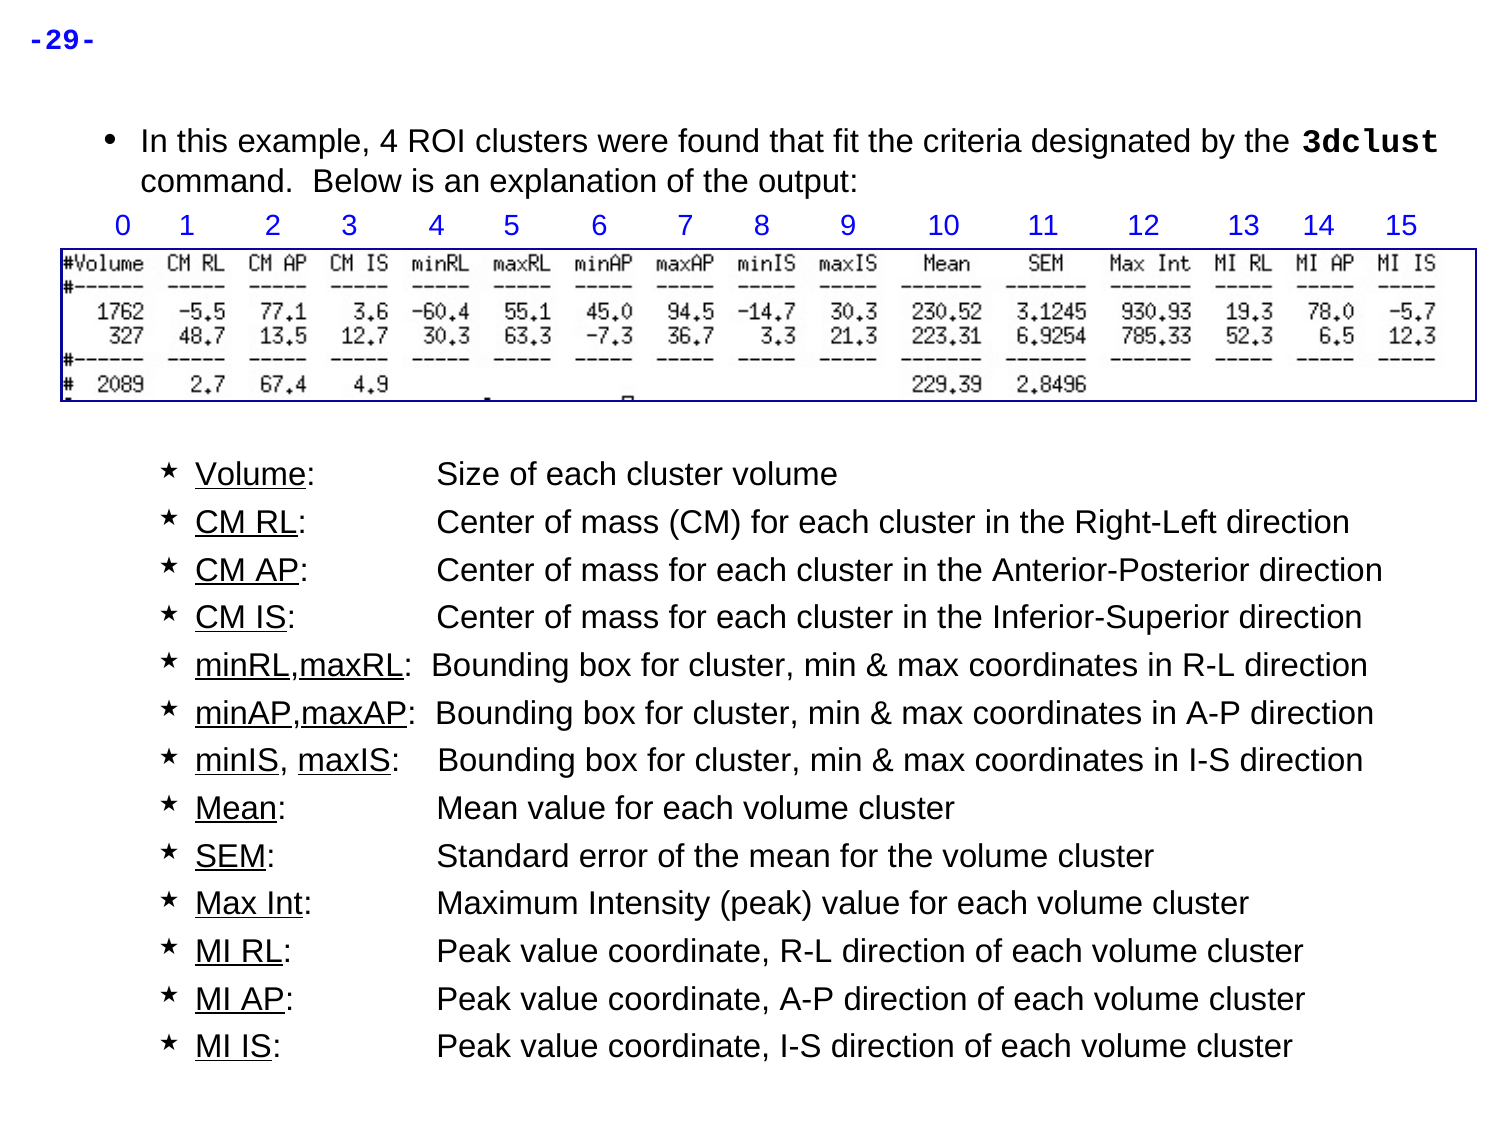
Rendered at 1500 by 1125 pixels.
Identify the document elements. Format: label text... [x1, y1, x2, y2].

text_box 3 [326, 198, 373, 248]
list In this example, 4 ROI clusters were found that fit the criteria designated by the 3dclust command. Below is an explanation of the output: Volume: Size of each cluster volume CM RL: Center of mass (CM) for each cluster in the Right-Left direction CM AP: Center of mass for each cluster in the Anterior-Posterior direction CM IS: Center of mass for each cluster in the Inferior-Superior direction minRL,maxRL: Bounding box for cluster, min & max coordinates in R-L direction minAP,maxAP: Bounding box for cluster, min & max coordinates in A-P direction minIS, maxIS: Bounding box for cluster, min & max coordinates in I-S direction Mean: Mean value for each volume cluster SEM: Standard error of the mean for the volume cluster Max Int: Maximum Intensity (peak) value for each volume cluster MI RL: Peak value coordinate, R-L direction of each volume cluster MI AP: Peak value coordinate, A-P direction of each volume cluster MI IS: Peak value coordinate, I-S direction of each volume cluster [87, 112, 1463, 248]
picture [62, 249, 1476, 400]
text_box 10 [912, 198, 975, 248]
list In this example, 4 ROI clusters were found that fit the criteria designated by the 3dclust command. Below is an explanation of the output: Volume: Size of each cluster volume CM RL: Center of mass (CM) for each cluster in the Right-Left direction CM AP: Center of mass for each cluster in the Anterior-Posterior direction CM IS: Center of mass for each cluster in the Inferior-Superior direction minRL,maxRL: Bounding box for cluster, min & max coordinates in R-L direction minAP,maxAP: Bounding box for cluster, min & max coordinates in A-P direction minIS, maxIS: Bounding box for cluster, min & max coordinates in I-S direction Mean: Mean value for each volume cluster SEM: Standard error of the mean for the volume cluster Max Int: Maximum Intensity (peak) value for each volume cluster MI RL: Peak value coordinate, R-L direction of each volume cluster MI AP: Peak value coordinate, A-P direction of each volume cluster MI IS: Peak value coordinate, I-S direction of each volume cluster [87, 402, 1463, 1075]
text_box 11 [1012, 198, 1075, 248]
text_box 14 [1287, 198, 1350, 248]
text_box 0 [100, 198, 147, 248]
text_box 12 [1112, 198, 1175, 248]
text_box 5 [488, 198, 535, 248]
text_box 8 [738, 198, 785, 248]
text_box 13 [1212, 198, 1275, 248]
text_box 1 [163, 198, 210, 248]
text_box 15 [1370, 198, 1433, 248]
text_box 4 [413, 198, 460, 248]
text_box 2 [250, 198, 297, 248]
text_box 9 [825, 198, 872, 248]
text_box 6 [576, 198, 623, 248]
text_box 7 [662, 198, 709, 248]
